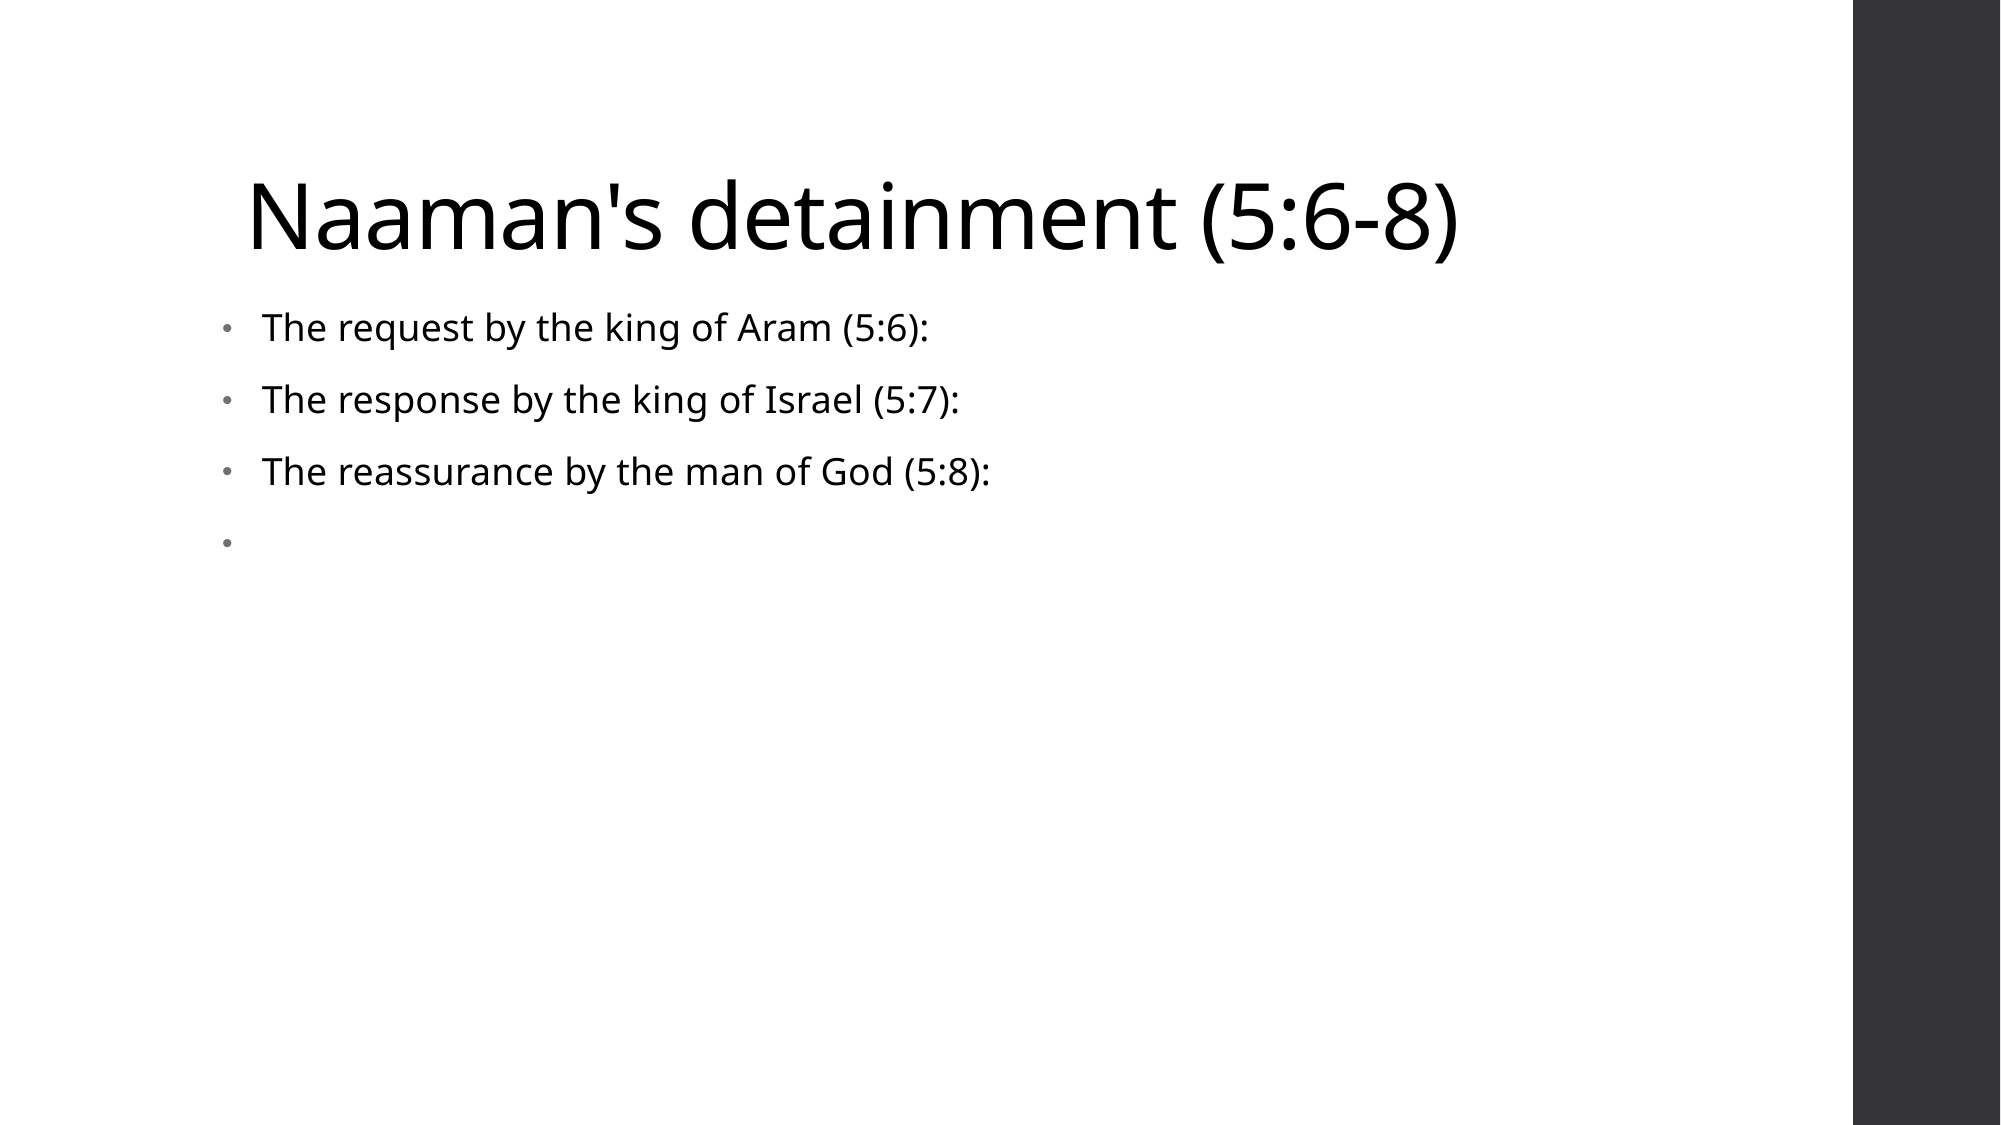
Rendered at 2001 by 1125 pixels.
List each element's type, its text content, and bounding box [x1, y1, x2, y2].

title Naaman's detainment (5:6-8) [206, 60, 1797, 278]
list The request by the king of Aram (5:6): The response by the king of Israel (5:7): The reassurance by the man of God (5:8): [206, 299, 1617, 1014]
